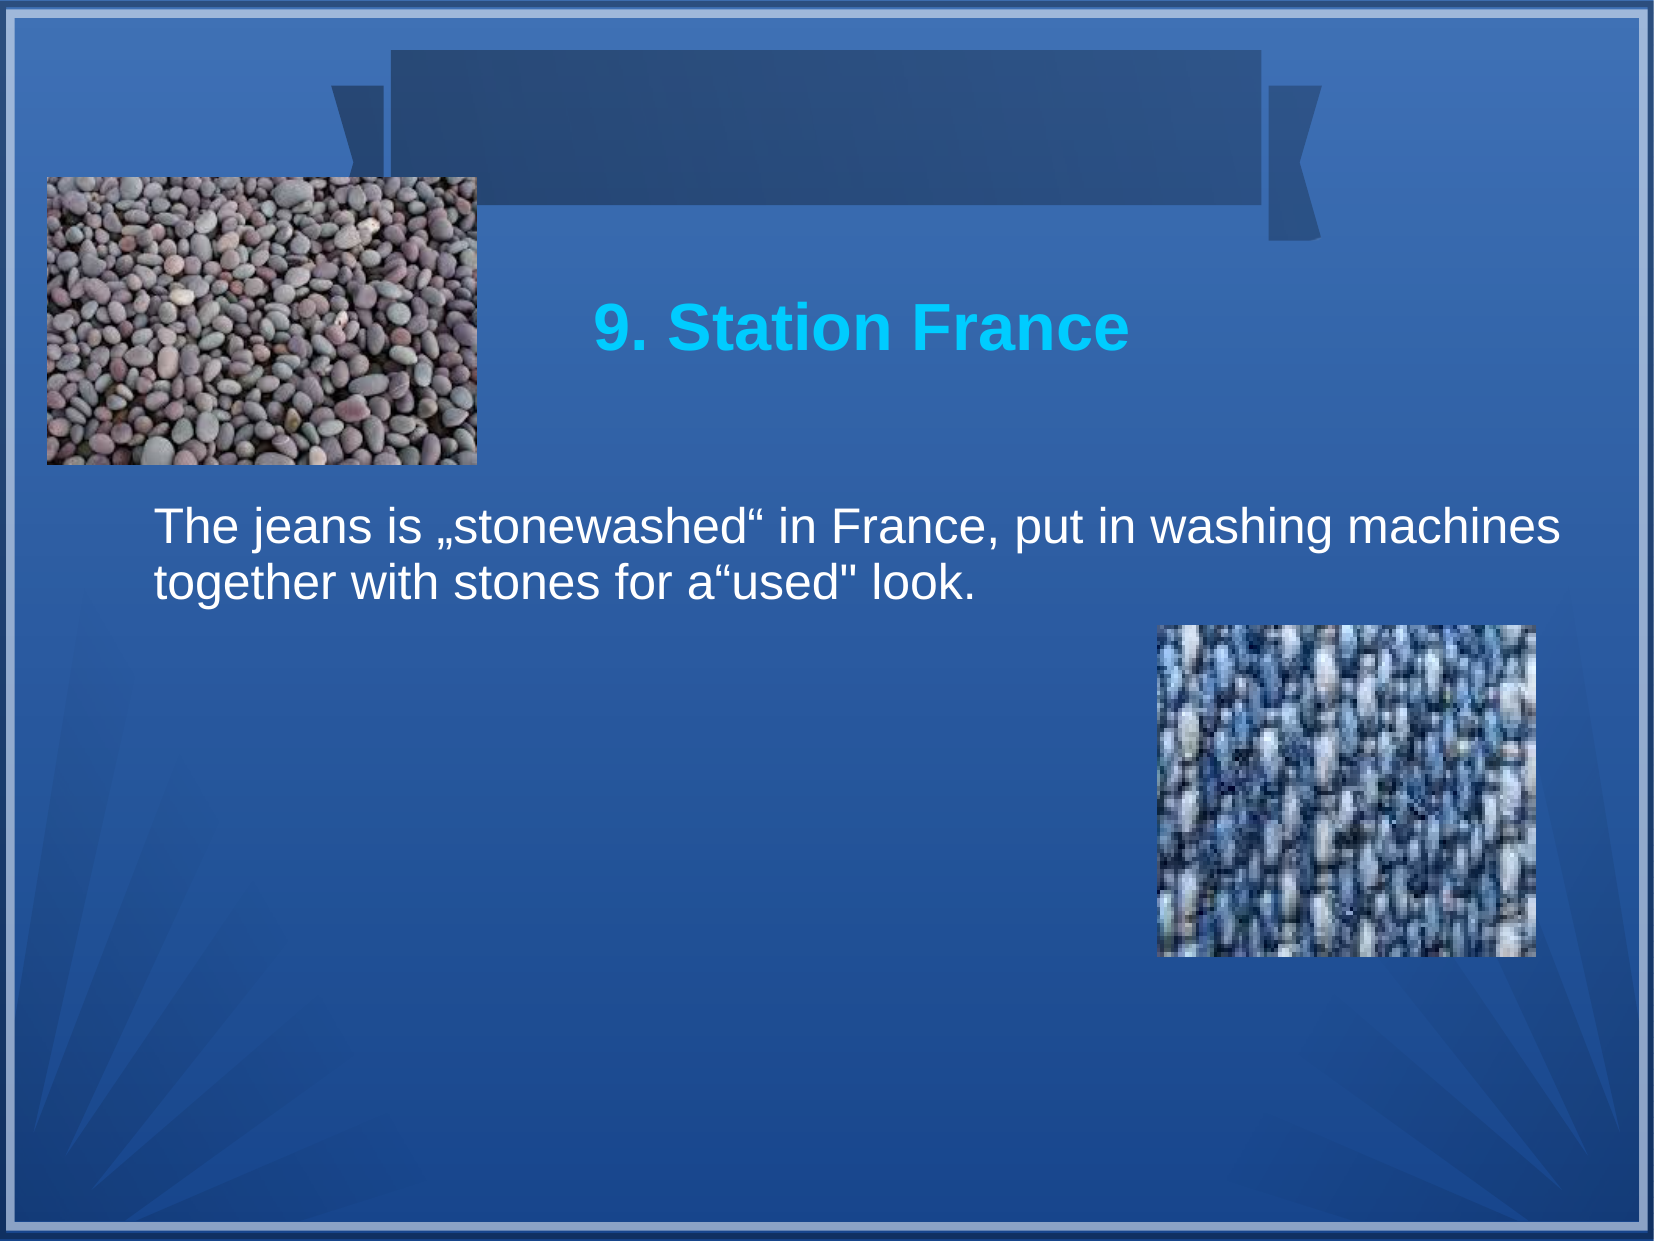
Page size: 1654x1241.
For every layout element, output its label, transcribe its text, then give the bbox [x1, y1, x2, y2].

picture [1157, 625, 1536, 957]
picture [47, 177, 477, 465]
list 9. Station France The jeans is „stonewashed“ in France, put in washing machines together with stones for a“used" look. [82, 290, 1571, 1010]
